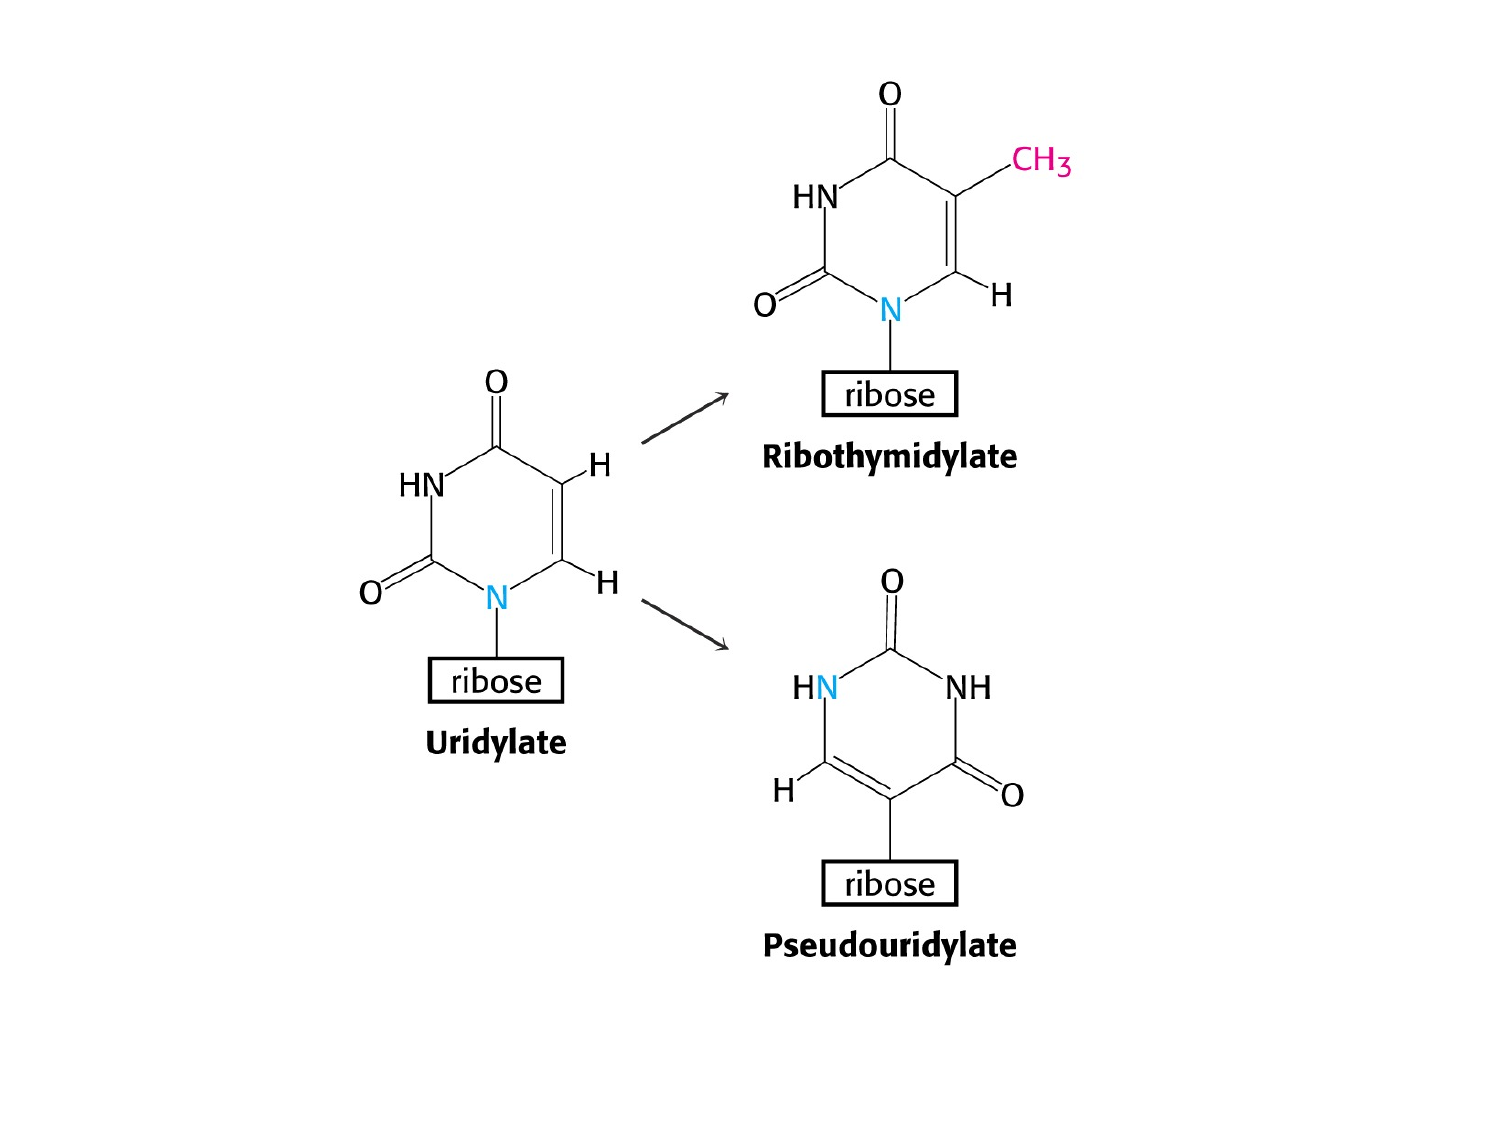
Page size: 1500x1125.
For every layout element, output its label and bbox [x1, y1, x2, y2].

picture [337, 62, 1091, 977]
